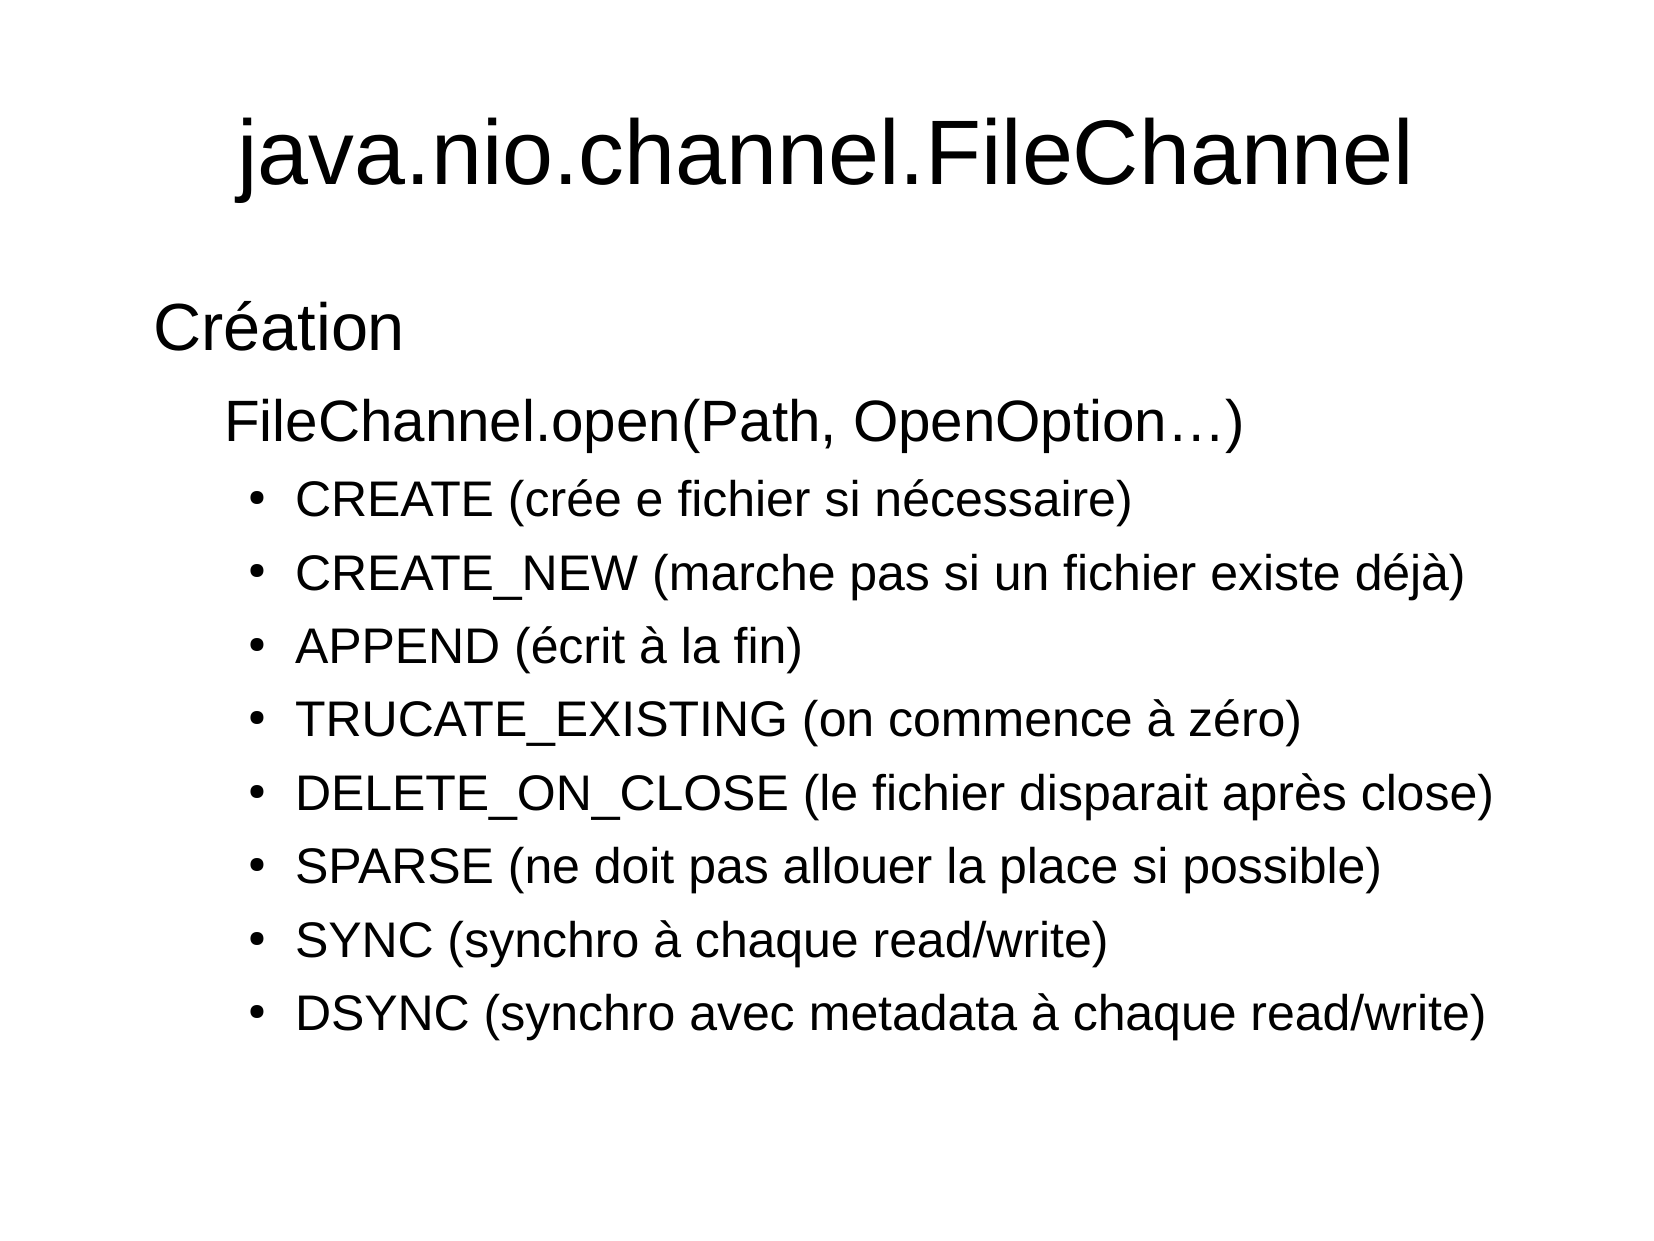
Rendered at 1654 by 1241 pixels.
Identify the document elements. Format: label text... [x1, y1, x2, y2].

list Création FileChannel.open(Path, OpenOption…) CREATE (crée e fichier si nécessaire) CREATE_NEW (marche pas si un fichier existe déjà) APPEND (écrit à la fin) TRUCATE_EXISTING (on commence à zéro) DELETE_ON_CLOSE (le fichier disparait après close) SPARSE (ne doit pas allouer la place si possible) SYNC (synchro à chaque read/write) DSYNC (synchro avec metadata à chaque read/write) [82, 290, 1571, 1051]
title java.nio.channel.FileChannel [82, 49, 1571, 257]
